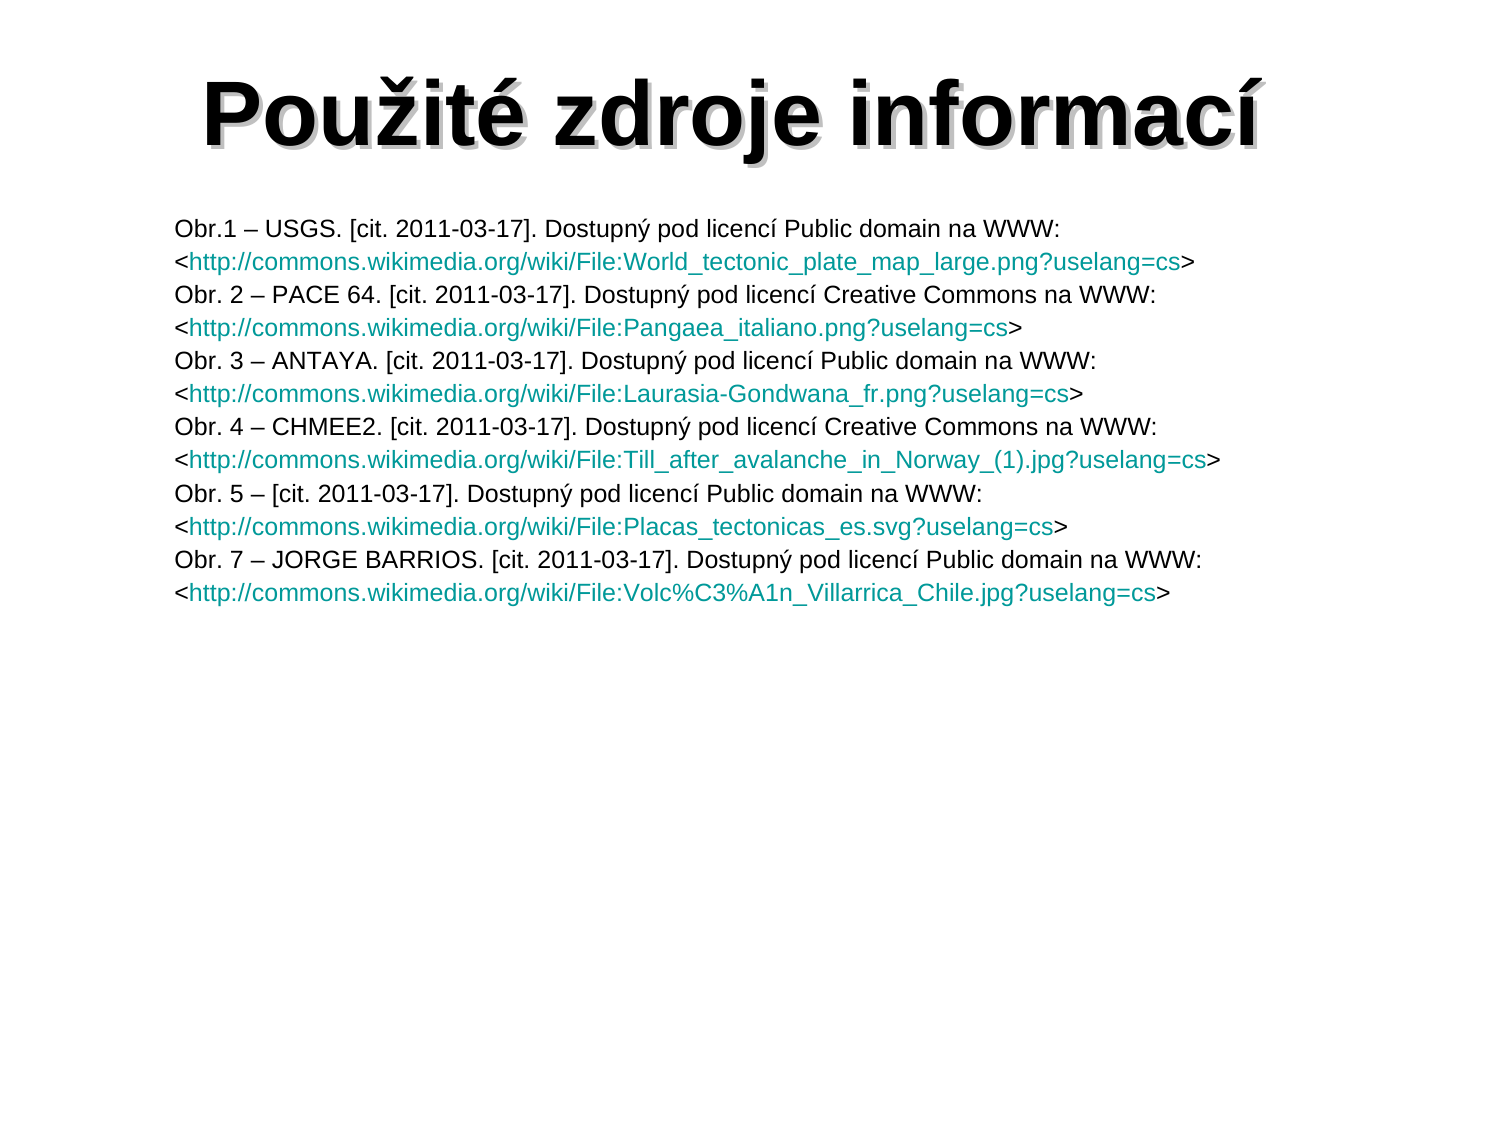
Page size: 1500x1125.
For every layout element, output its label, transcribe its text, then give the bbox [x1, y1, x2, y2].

title Použité zdroje informací [74, 45, 1388, 173]
list Obr.1 – USGS. [cit. 2011-03-17]. Dostupný pod licencí Public domain na WWW: <http://commons.wikimedia.org/wiki/File:World_tectonic_plate_map_large.png?uselang=cs> Obr. 2 – PACE 64. [cit. 2011-03-17]. Dostupný pod licencí Creative Commons na WWW: <http://commons.wikimedia.org/wiki/File:Pangaea_italiano.png?uselang=cs> Obr. 3 – ANTAYA. [cit. 2011-03-17]. Dostupný pod licencí Public domain na WWW: <http://commons.wikimedia.org/wiki/File:Laurasia-Gondwana_fr.png?uselang=cs> Obr. 4 – CHMEE2. [cit. 2011-03-17]. Dostupný pod licencí Creative Commons na WWW: <http://commons.wikimedia.org/wiki/File:Till_after_avalanche_in_Norway_(1).jpg?uselang=cs> Obr. 5 – [cit. 2011-03-17]. Dostupný pod licencí Public domain na WWW: <http://commons.wikimedia.org/wiki/File:Placas_tectonicas_es.svg?uselang=cs> Obr. 7 – JORGE BARRIOS. [cit. 2011-03-17]. Dostupný pod licencí Public domain na WWW: <http://commons.wikimedia.org/wiki/File:Volc%C3%A1n_Villarrica_Chile.jpg?uselang=cs> [159, 207, 1294, 669]
